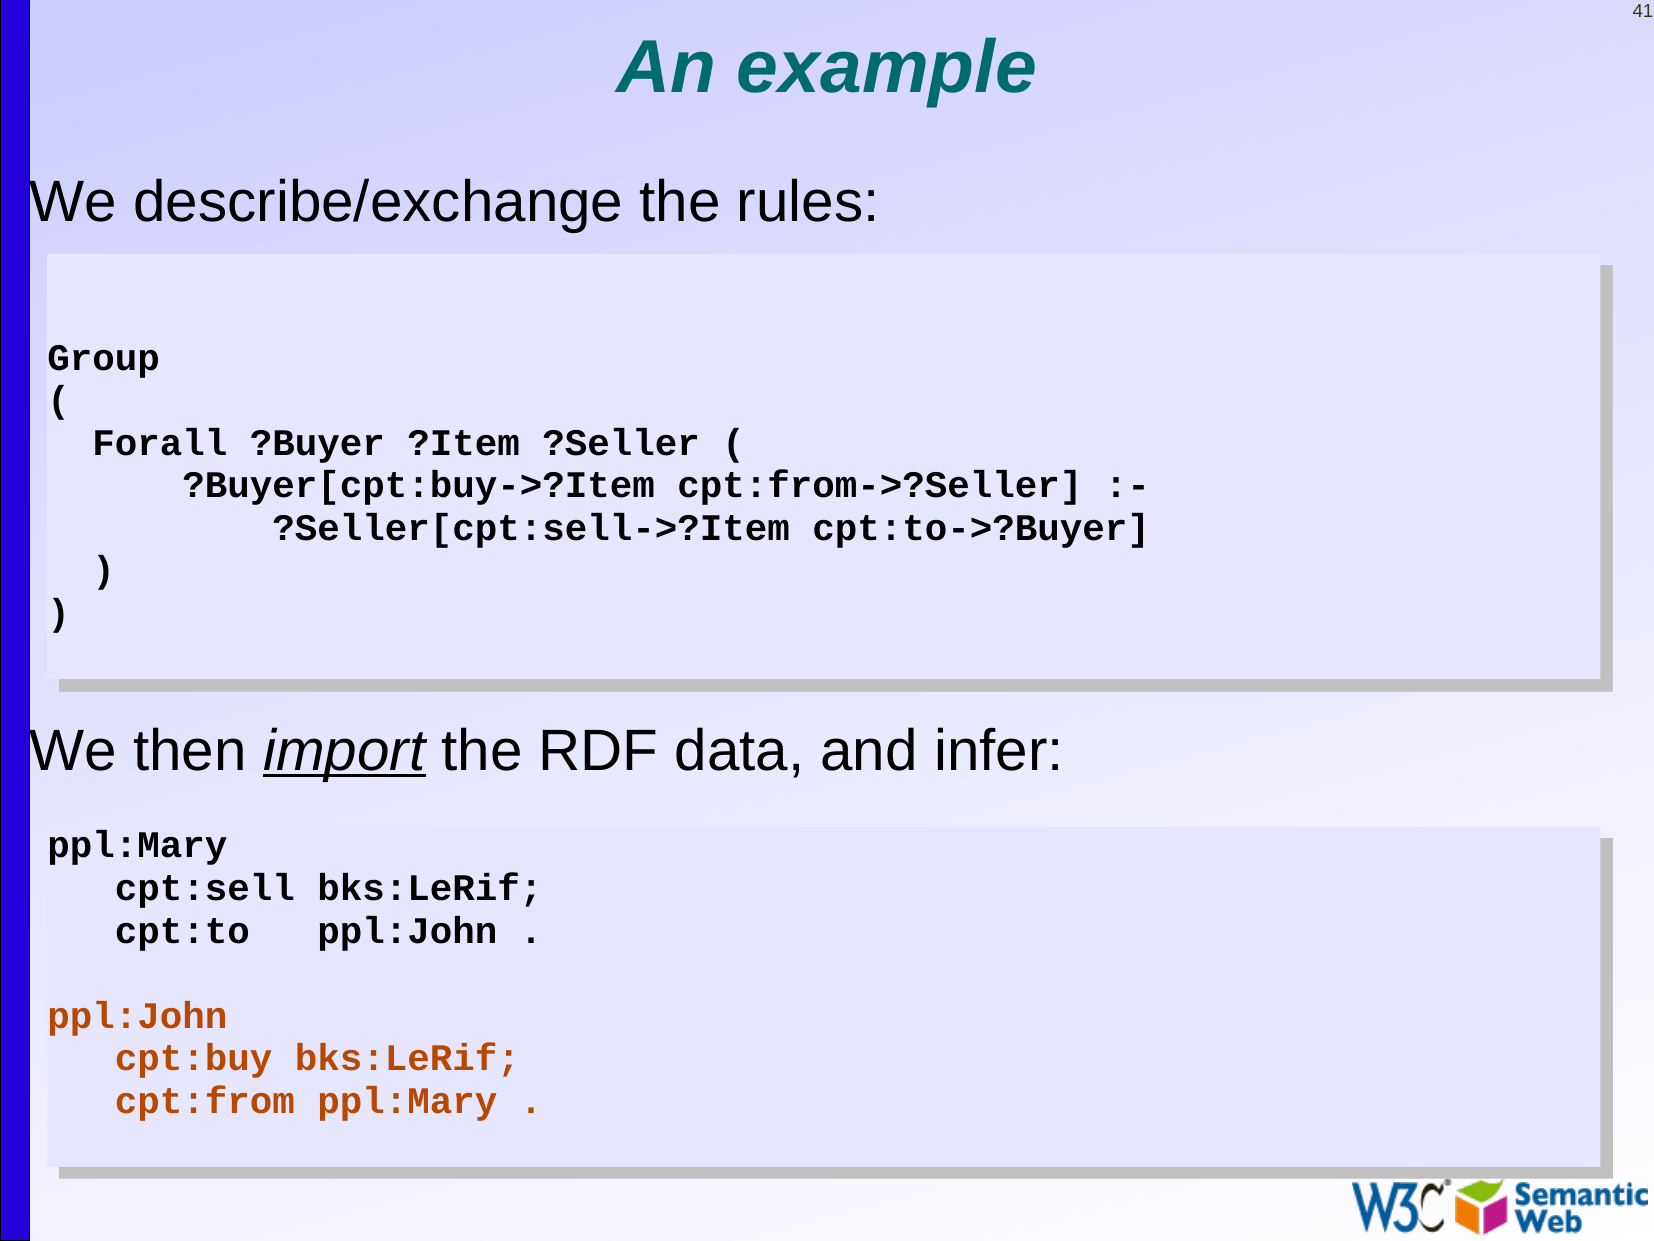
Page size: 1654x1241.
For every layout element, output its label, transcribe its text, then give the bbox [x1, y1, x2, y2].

text_box ppl:Mary cpt:sell bks:LeRif; cpt:to ppl:John . ppl:John cpt:buy bks:LeRif; cpt:from ppl:Mary . [47, 826, 1601, 1167]
text_box We then import the RDF data, and infer: [29, 717, 1536, 783]
text_box Group ( Forall ?Buyer ?Item ?Seller ( ?Buyer[cpt:buy->?Item cpt:from->?Seller] :- ?Seller[cpt:sell->?Item cpt:to->?Buyer] ) ) [47, 253, 1601, 680]
text_box We describe/exchange the rules: [29, 168, 1536, 234]
title An example [0, 5, 1654, 125]
picture [1352, 1175, 1648, 1235]
